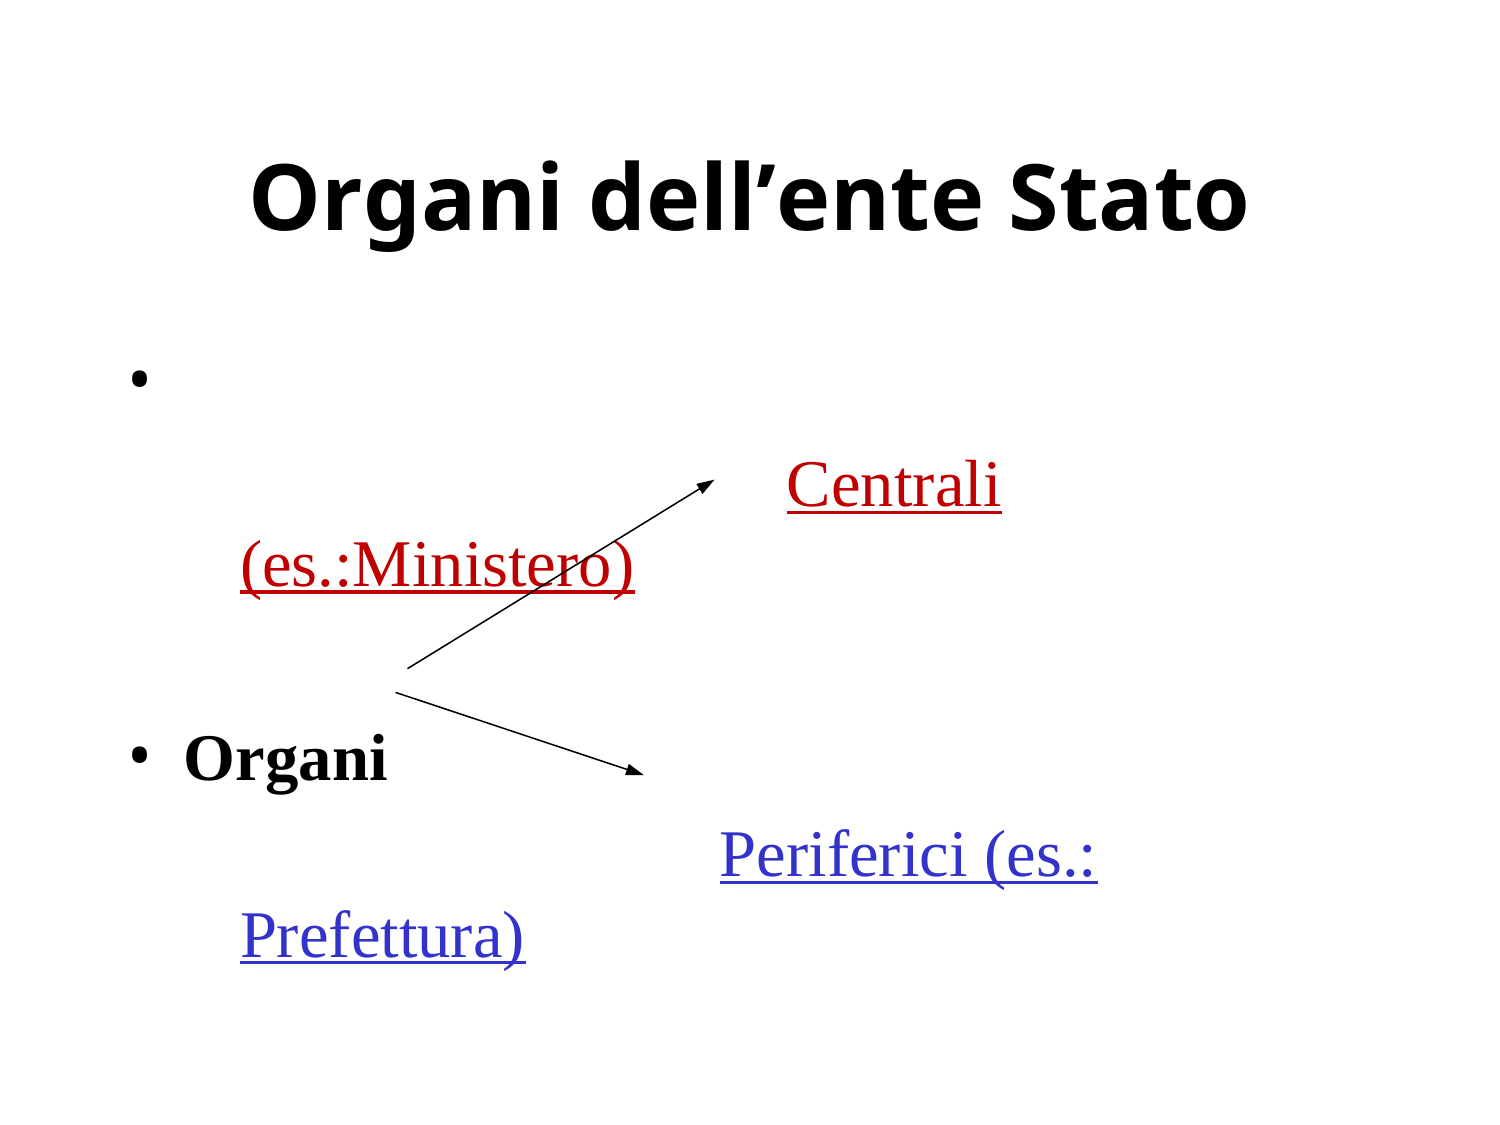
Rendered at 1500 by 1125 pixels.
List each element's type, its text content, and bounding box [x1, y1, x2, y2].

list Centrali (es.:Ministero) Organi Periferici (es.: Prefettura) [112, 324, 1388, 1000]
title Organi dell’ente Stato [112, 99, 1388, 288]
